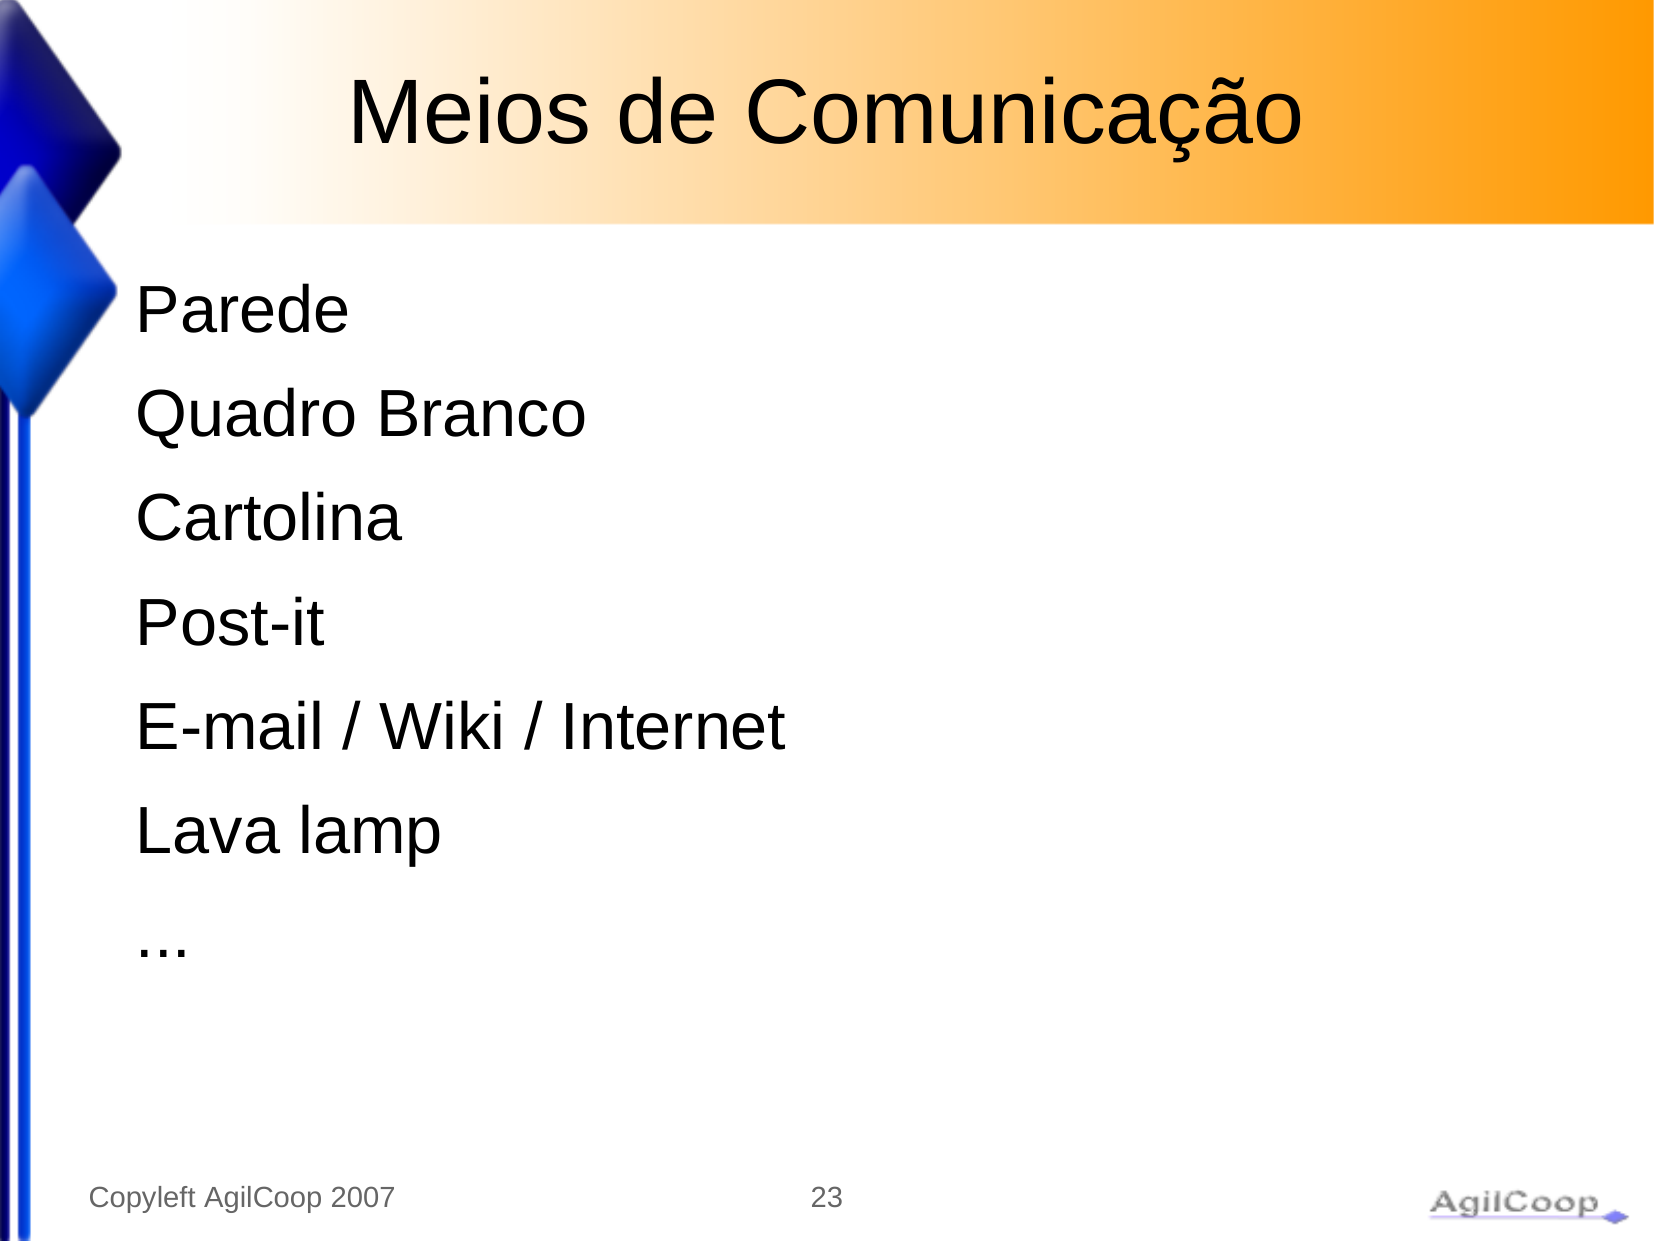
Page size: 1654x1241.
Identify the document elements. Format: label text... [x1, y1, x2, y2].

title Meios de Comunicação [82, 8, 1571, 216]
picture [0, 0, 1654, 1241]
list Parede Quadro Branco Cartolina Post-it E-mail / Wiki / Internet Lava lamp ... [118, 271, 1607, 1123]
